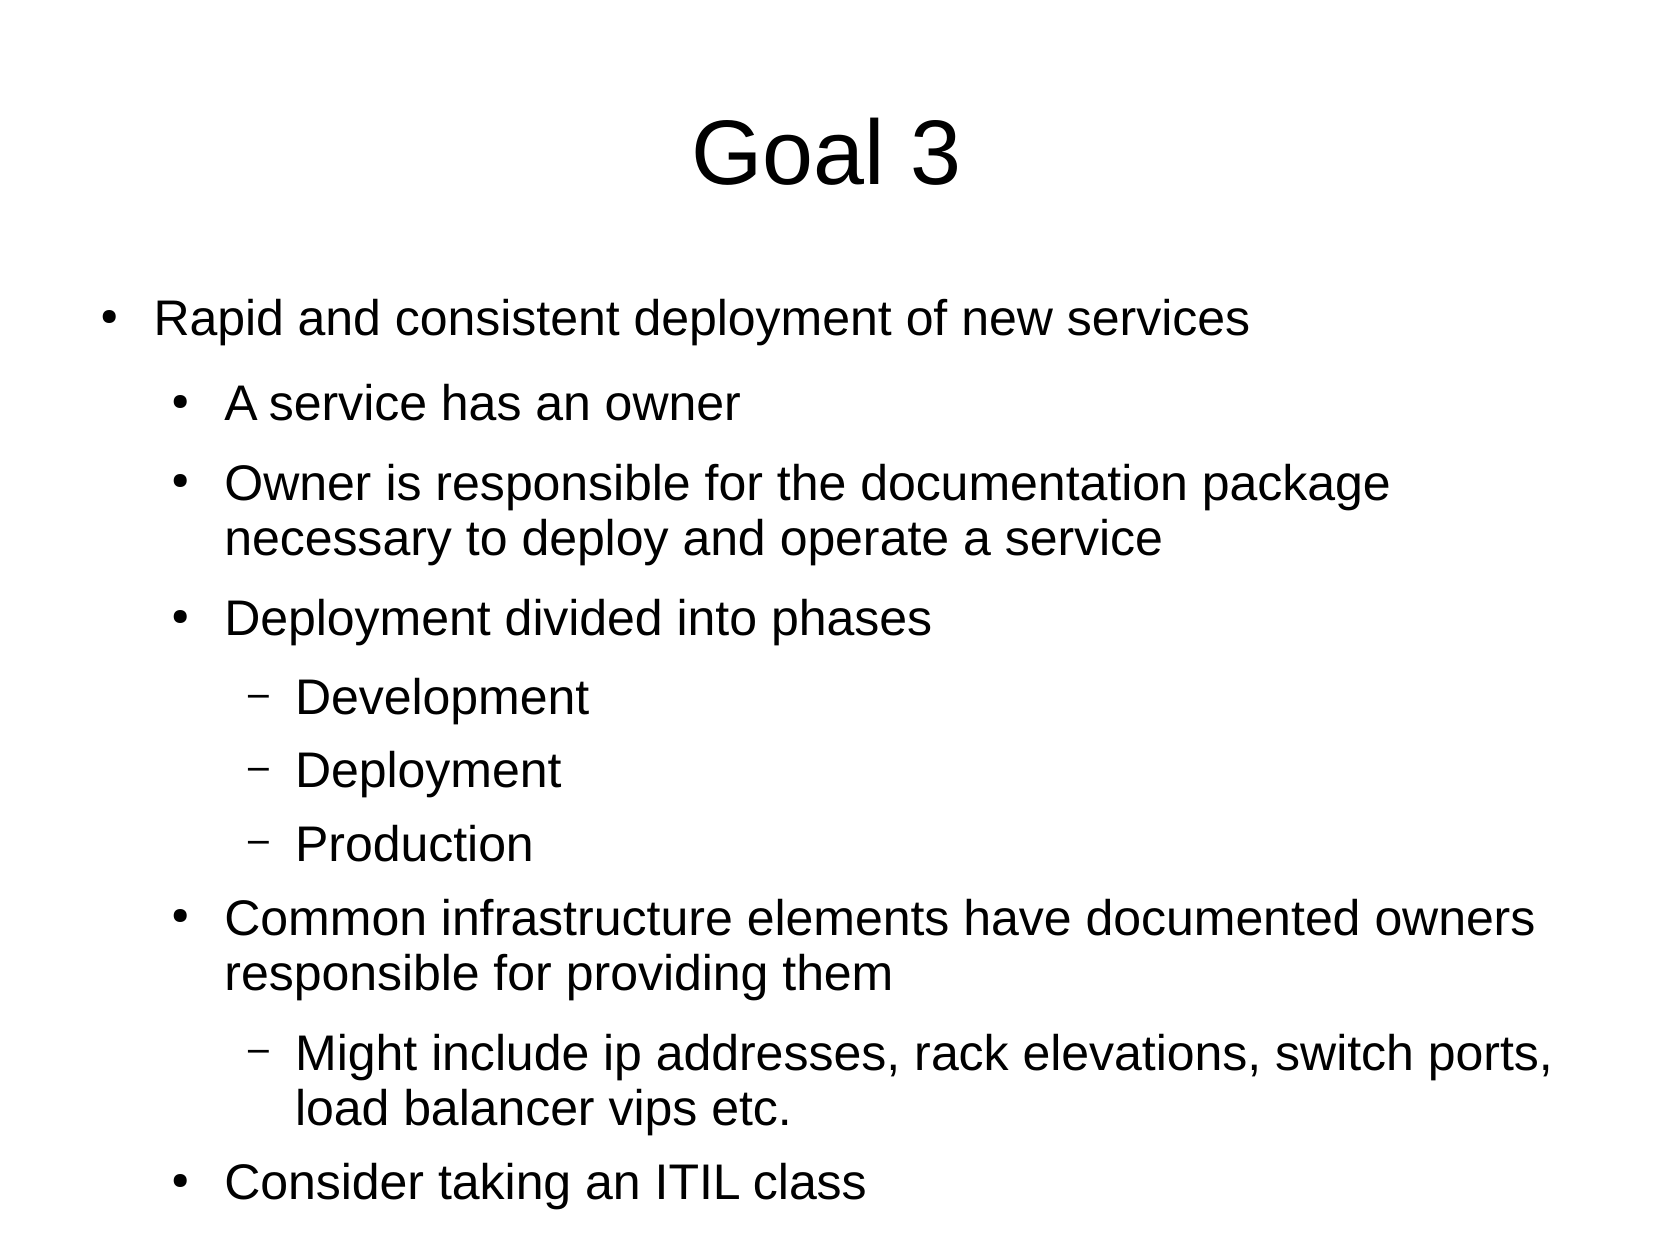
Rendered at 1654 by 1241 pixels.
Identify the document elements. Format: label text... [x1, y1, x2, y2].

title Goal 3 [82, 49, 1571, 257]
list Rapid and consistent deployment of new services A service has an owner Owner is responsible for the documentation package necessary to deploy and operate a service Deployment divided into phases Development Deployment Production Common infrastructure elements have documented owners responsible for providing them Might include ip addresses, rack elevations, switch ports, load balancer vips etc. Consider taking an ITIL class [82, 290, 1571, 1210]
